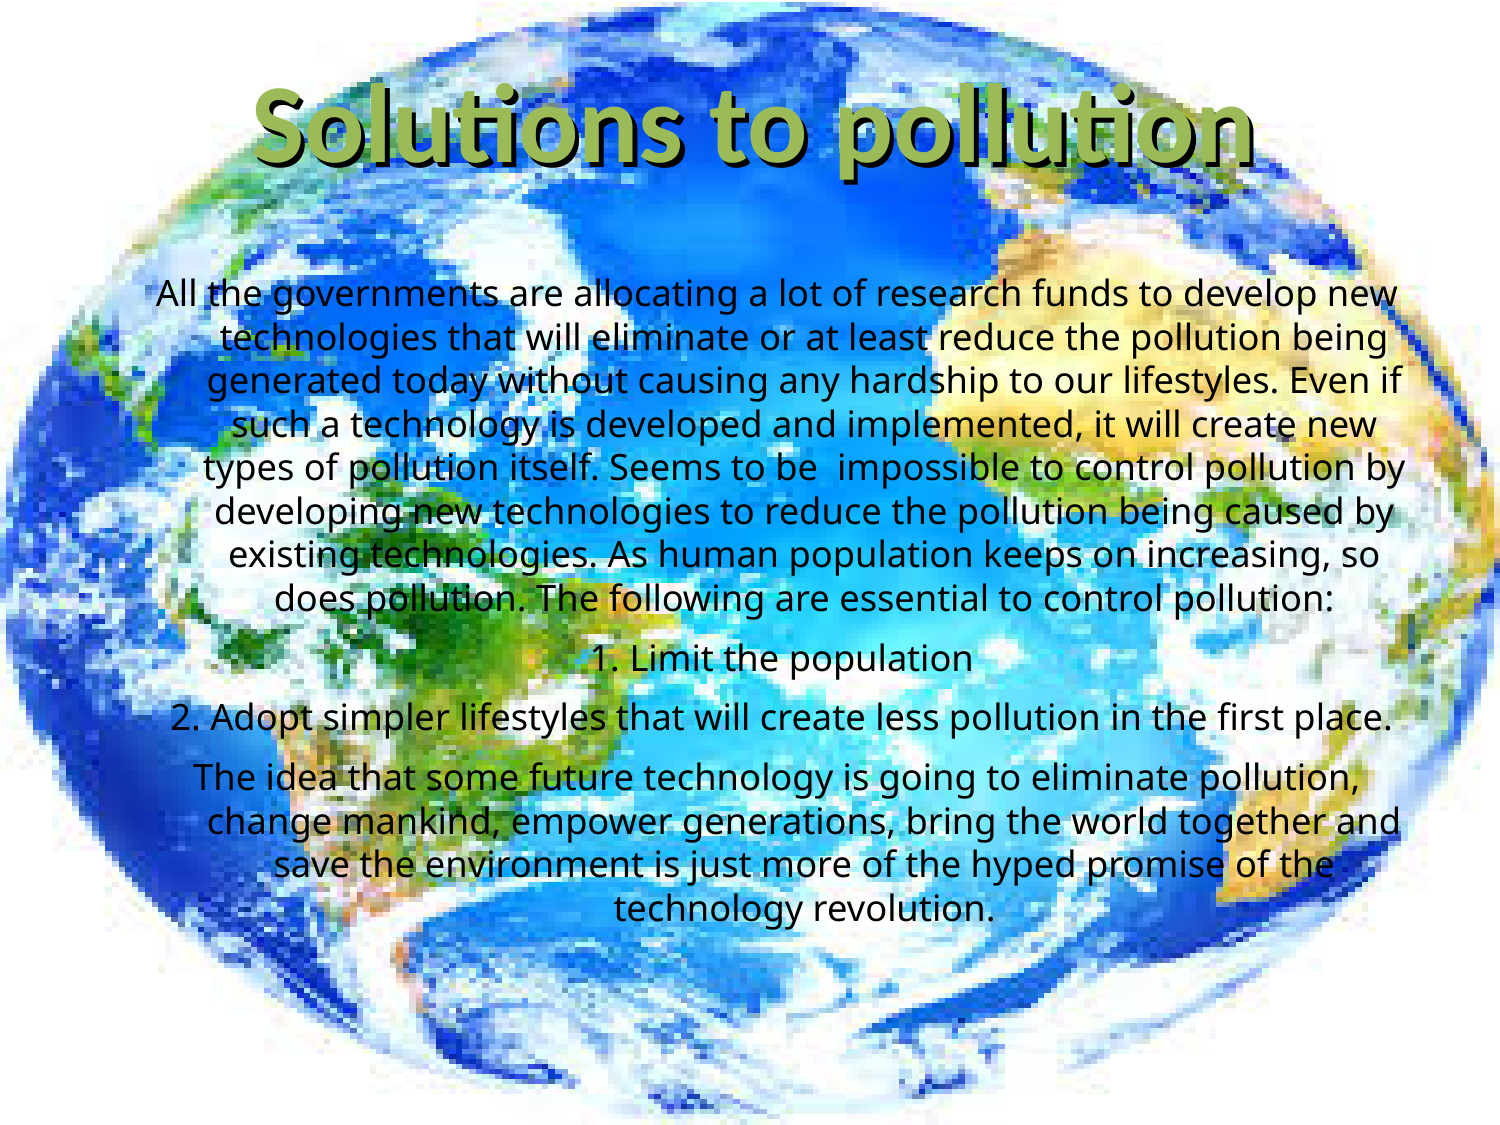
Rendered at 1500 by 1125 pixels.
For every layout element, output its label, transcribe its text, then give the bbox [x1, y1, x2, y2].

list All the governments are allocating a lot of research funds to develop new technologies that will eliminate or at least reduce the pollution being generated today without causing any hardship to our lifestyles. Even if such a technology is developed and implemented, it will create new types of pollution itself. Seems to be impossible to control pollution by developing new technologies to reduce the pollution being caused by existing technologies. As human population keeps on increasing, so does pollution. The following are essential to control pollution: 1. Limit the population 2. Adopt simpler lifestyles that will create less pollution in the first place. The idea that some future technology is going to eliminate pollution, change mankind, empower generations, bring the world together and save the environment is just more of the hyped promise of the technology revolution. [75, 262, 1426, 1005]
text_box Solutions to pollution [236, 43, 1272, 193]
picture [0, 3, 1500, 1125]
